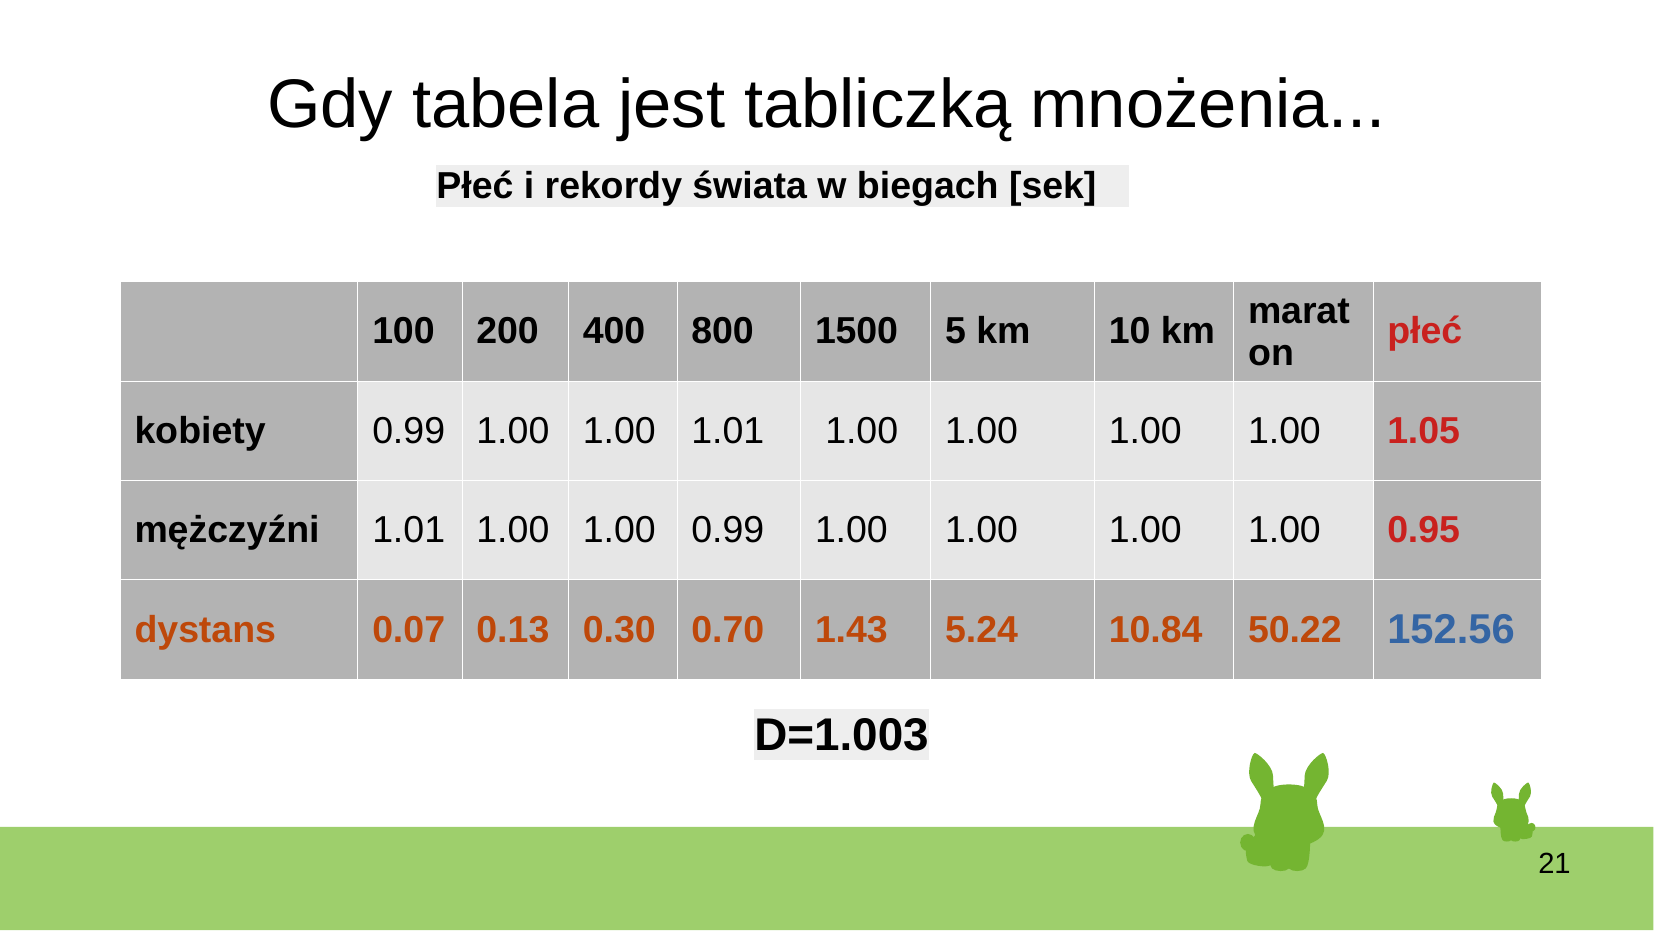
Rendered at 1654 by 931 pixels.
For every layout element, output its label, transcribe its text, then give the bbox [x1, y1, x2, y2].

table_cell 50.22 [1234, 580, 1373, 679]
table_cell mężczyźni [121, 481, 357, 579]
table_cell 1.00 [1095, 382, 1233, 480]
table_cell 0.99 [678, 481, 800, 579]
table_cell kobiety [121, 382, 357, 480]
table_header 200 [463, 282, 568, 381]
list [88, 147, 768, 266]
table_cell 0.99 [358, 382, 462, 480]
table_cell 5.24 [931, 580, 1094, 679]
table_cell 1.00 [569, 382, 677, 480]
table_cell 1.00 [463, 481, 568, 579]
table_cell 0.30 [569, 580, 677, 679]
table_cell dystans [121, 580, 357, 679]
table_cell 0.95 [1374, 481, 1541, 579]
table_cell 1.00 [801, 382, 930, 480]
table_cell 1.00 [931, 382, 1094, 480]
table_cell 1.00 [931, 481, 1094, 579]
title Gdy tabela jest tabliczką mnożenia... [88, 29, 1565, 178]
table_header płeć [1374, 282, 1541, 381]
table_header 100 [358, 282, 462, 381]
text_box Płeć i rekordy świata w biegach [sek] [324, 164, 1241, 207]
table_cell 152.56 [1374, 580, 1541, 679]
table_cell 1.01 [678, 382, 800, 480]
table_cell 1.00 [1234, 481, 1373, 579]
table_header 400 [569, 282, 677, 381]
table_header 800 [678, 282, 800, 381]
table_header 10 km [1095, 282, 1233, 381]
text_box D=1.003 [738, 708, 945, 760]
table_header [121, 282, 357, 381]
table_cell 1.01 [358, 481, 462, 579]
table_cell 1.00 [1234, 382, 1373, 480]
table_cell 0.07 [358, 580, 462, 679]
table_cell 1.05 [1374, 382, 1541, 480]
table_cell 1.00 [801, 481, 930, 579]
table_cell 0.13 [463, 580, 568, 679]
table_header 1500 [801, 282, 930, 381]
table_cell 1.00 [1095, 481, 1233, 579]
table_cell 1.00 [569, 481, 677, 579]
table_cell 1.00 [463, 382, 568, 480]
table_cell 1.43 [801, 580, 930, 679]
table_cell 10.84 [1095, 580, 1233, 679]
table_header maraton [1234, 282, 1373, 381]
table_header 5 km [931, 282, 1094, 381]
table_cell 0.70 [678, 580, 800, 679]
